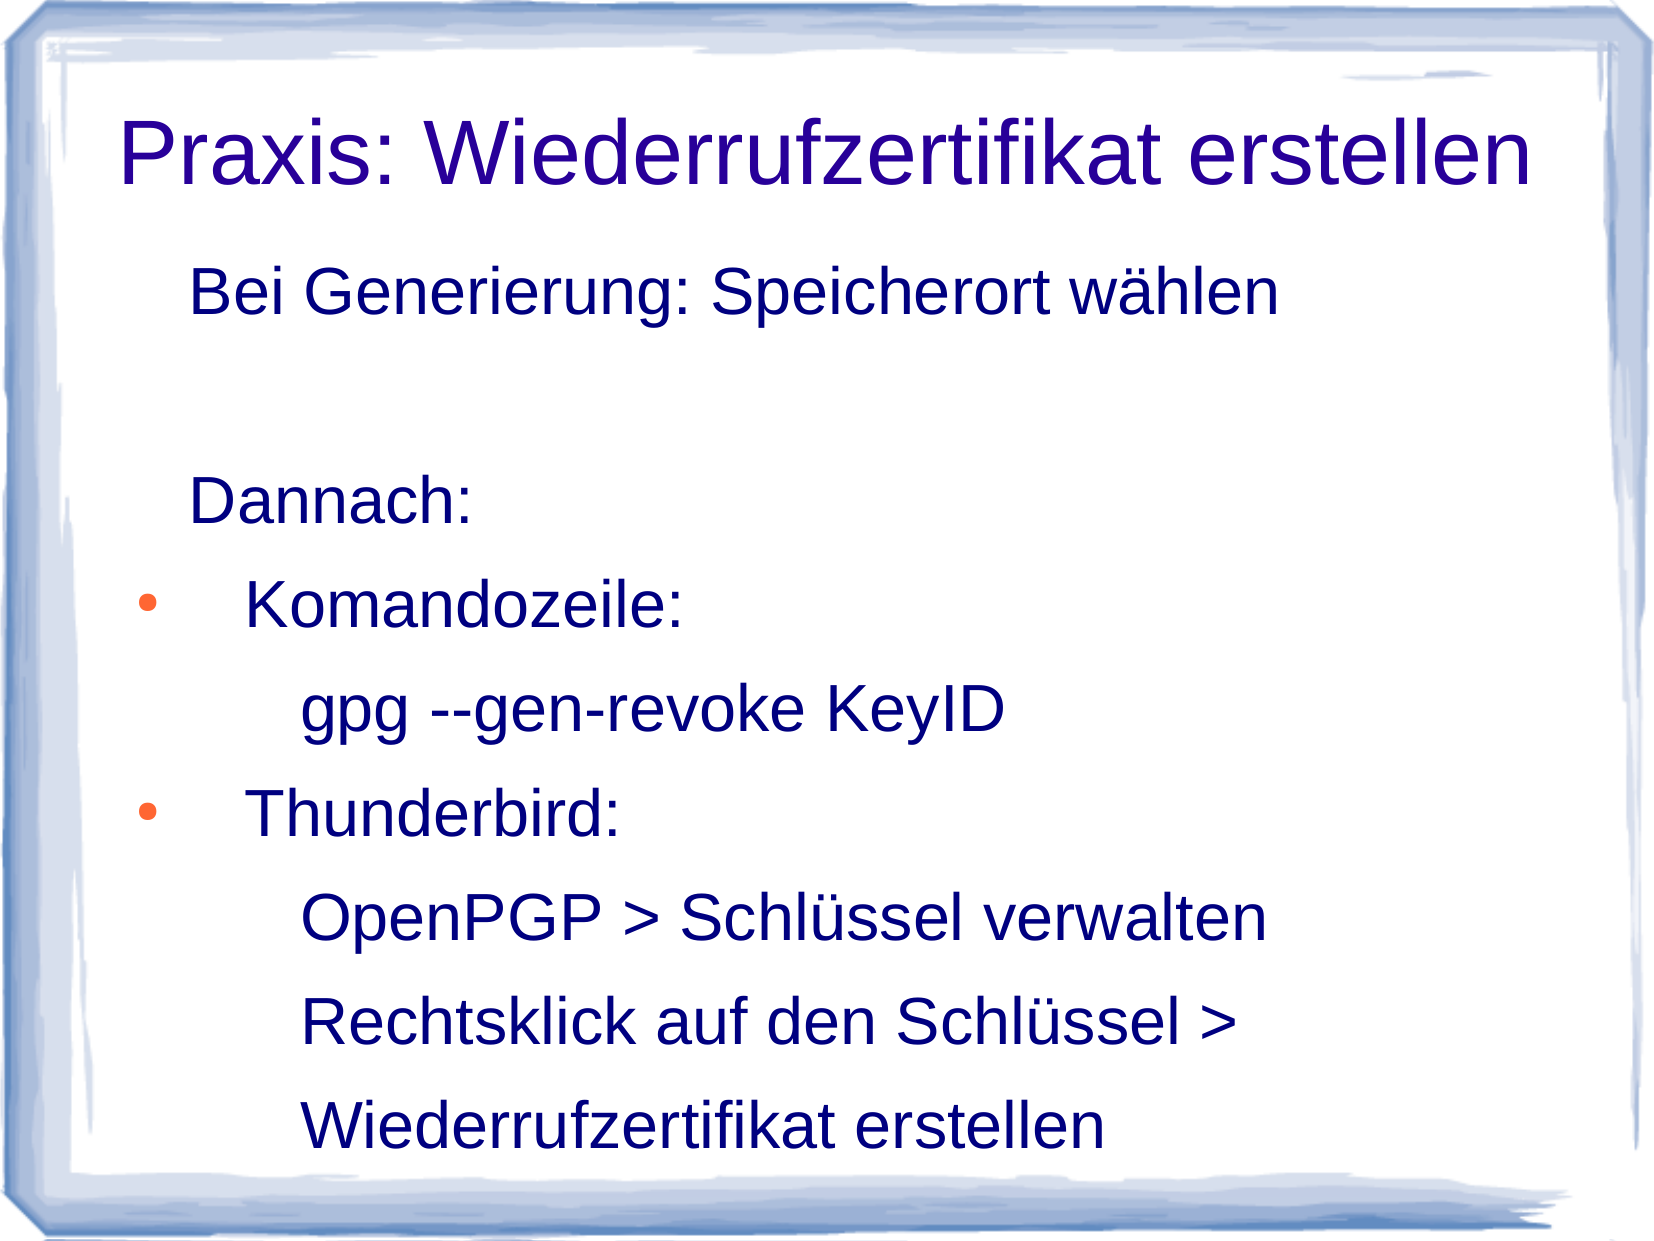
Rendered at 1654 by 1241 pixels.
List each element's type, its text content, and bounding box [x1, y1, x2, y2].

title Praxis: Wiederrufzertifikat erstellen [82, 49, 1571, 257]
list Bei Generierung: Speicherort wählen Dannach: Komandozeile: gpg --gen-revoke KeyID Thunderbird: OpenPGP > Schlüssel verwalten Rechtsklick auf den Schlüssel > Wiederrufzertifikat erstellen [118, 254, 1571, 1164]
picture [0, 0, 1654, 1241]
